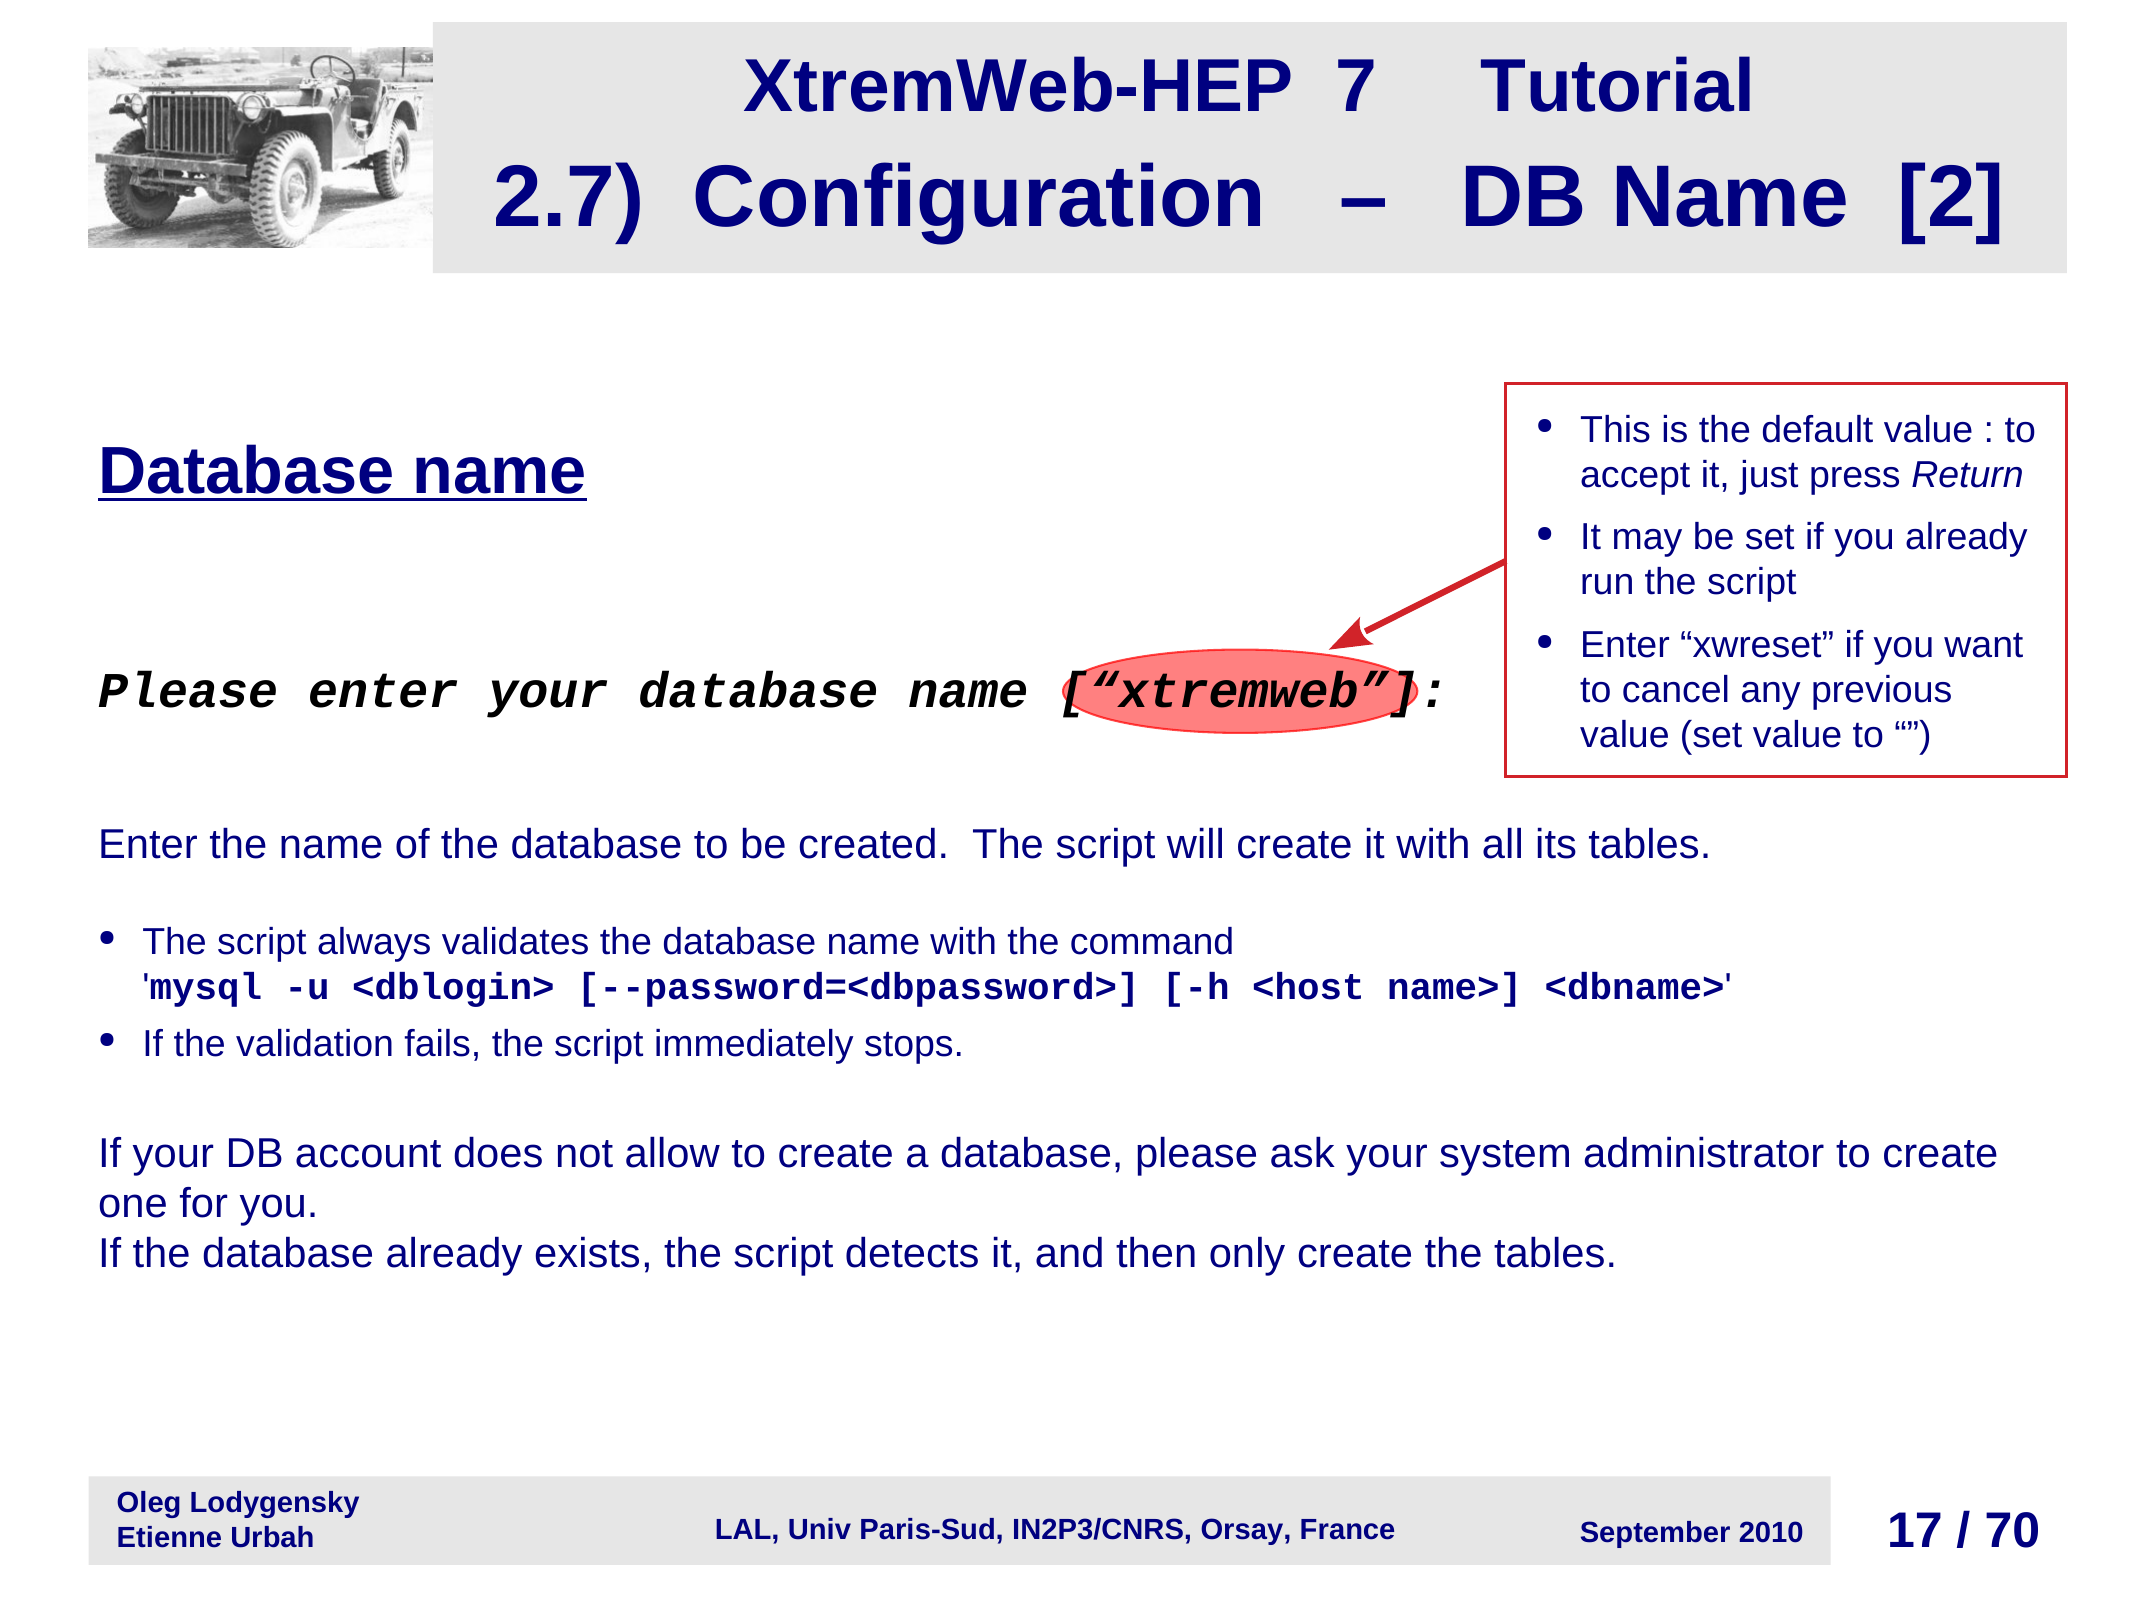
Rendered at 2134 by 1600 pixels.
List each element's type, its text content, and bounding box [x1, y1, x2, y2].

picture [88, 47, 433, 248]
text_box This is the default value : to accept it, just press Return It may be set if you already run the script Enter “xwreset” if you want to cancel any previous value (set value to “”) [1505, 383, 2067, 777]
title 2.7) Configuration – DB Name [2] [442, 118, 2067, 266]
text_box Database name Please enter your database name [“xtremweb”]: Enter the name of the database to be created. The script will create it with all its tables. The script always validates the database name with the command 'mysql -u <dblogin> [--password=<dbpassword>] [-h <host name>] <dbname>' If the validation fails, the script immediately stops. If your DB account does not allow to create a database, please ask your system administrator to create one for you. If the database already exists, the script detects it, and then only create the tables. [88, 427, 2067, 1411]
